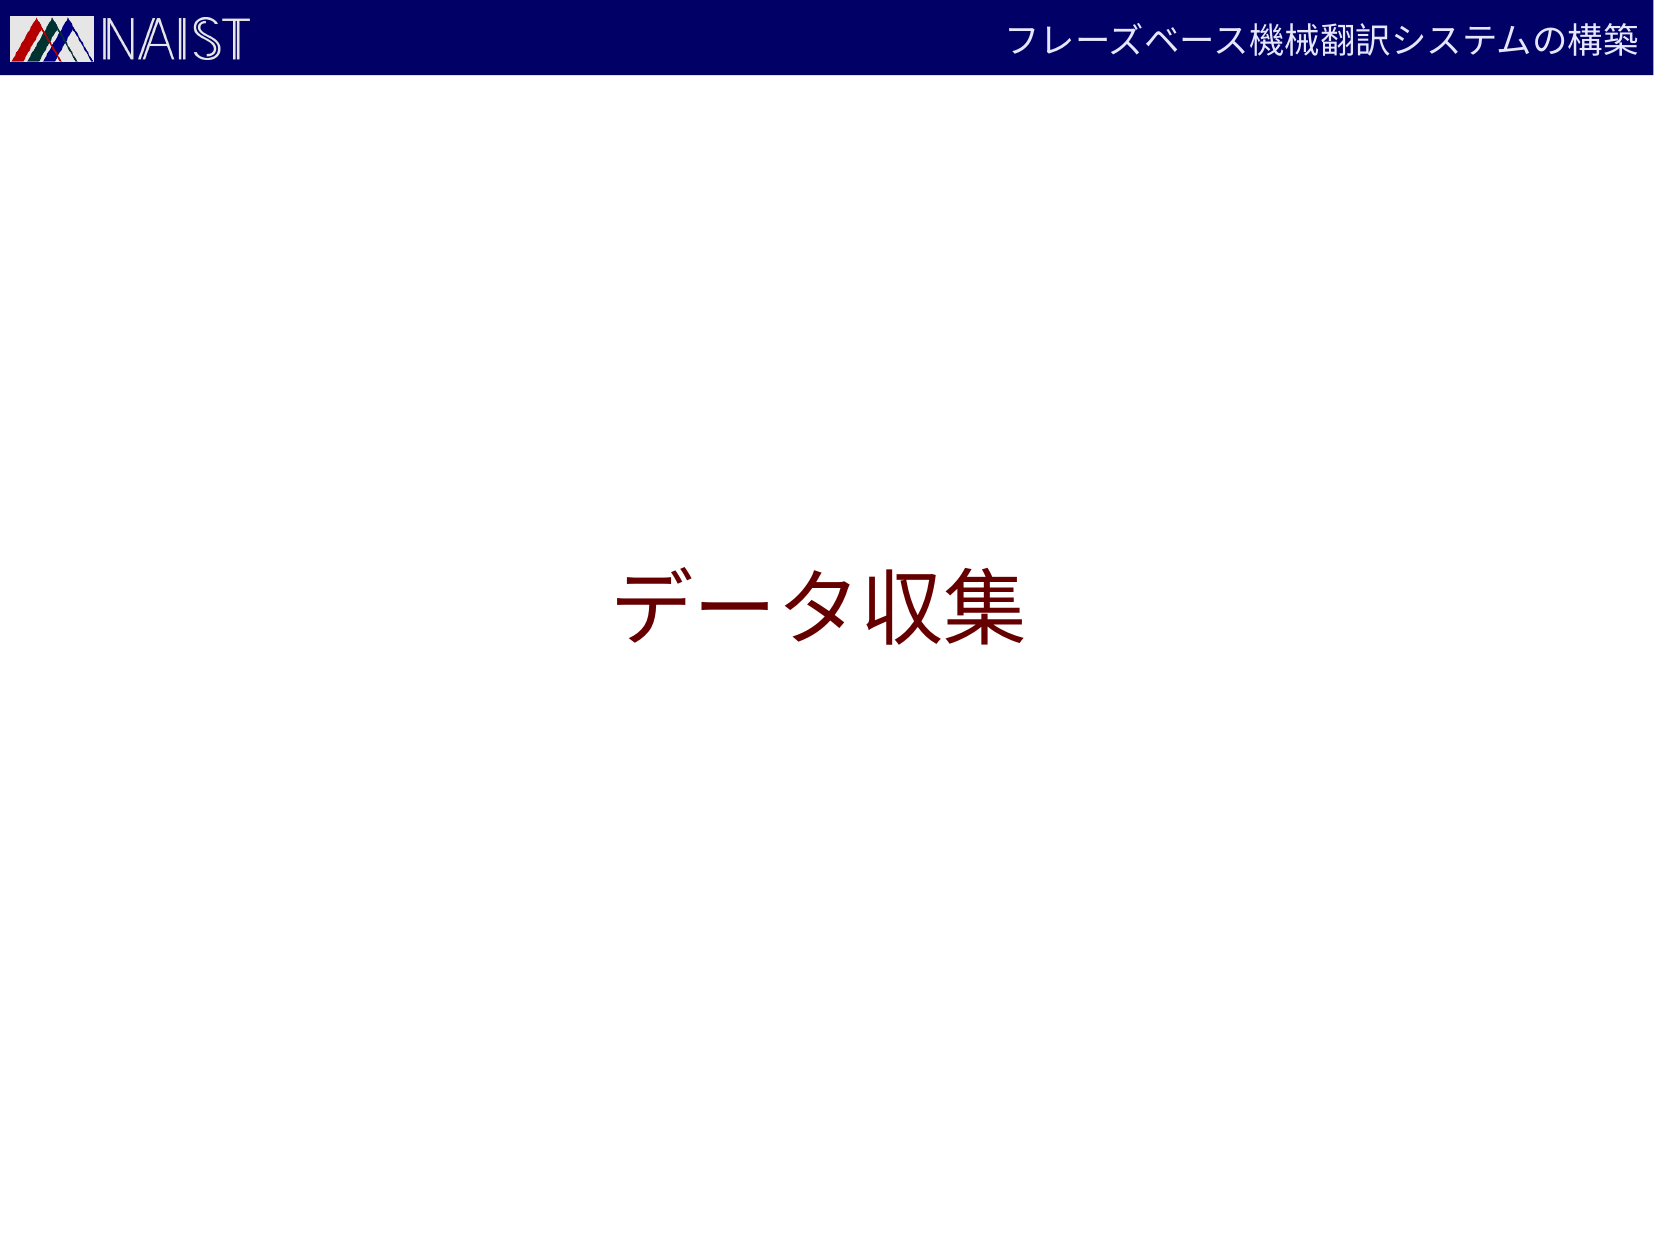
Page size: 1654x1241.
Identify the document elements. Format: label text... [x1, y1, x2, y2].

picture [10, 16, 94, 62]
picture [102, 17, 251, 60]
title データ収集 [75, 506, 1564, 698]
